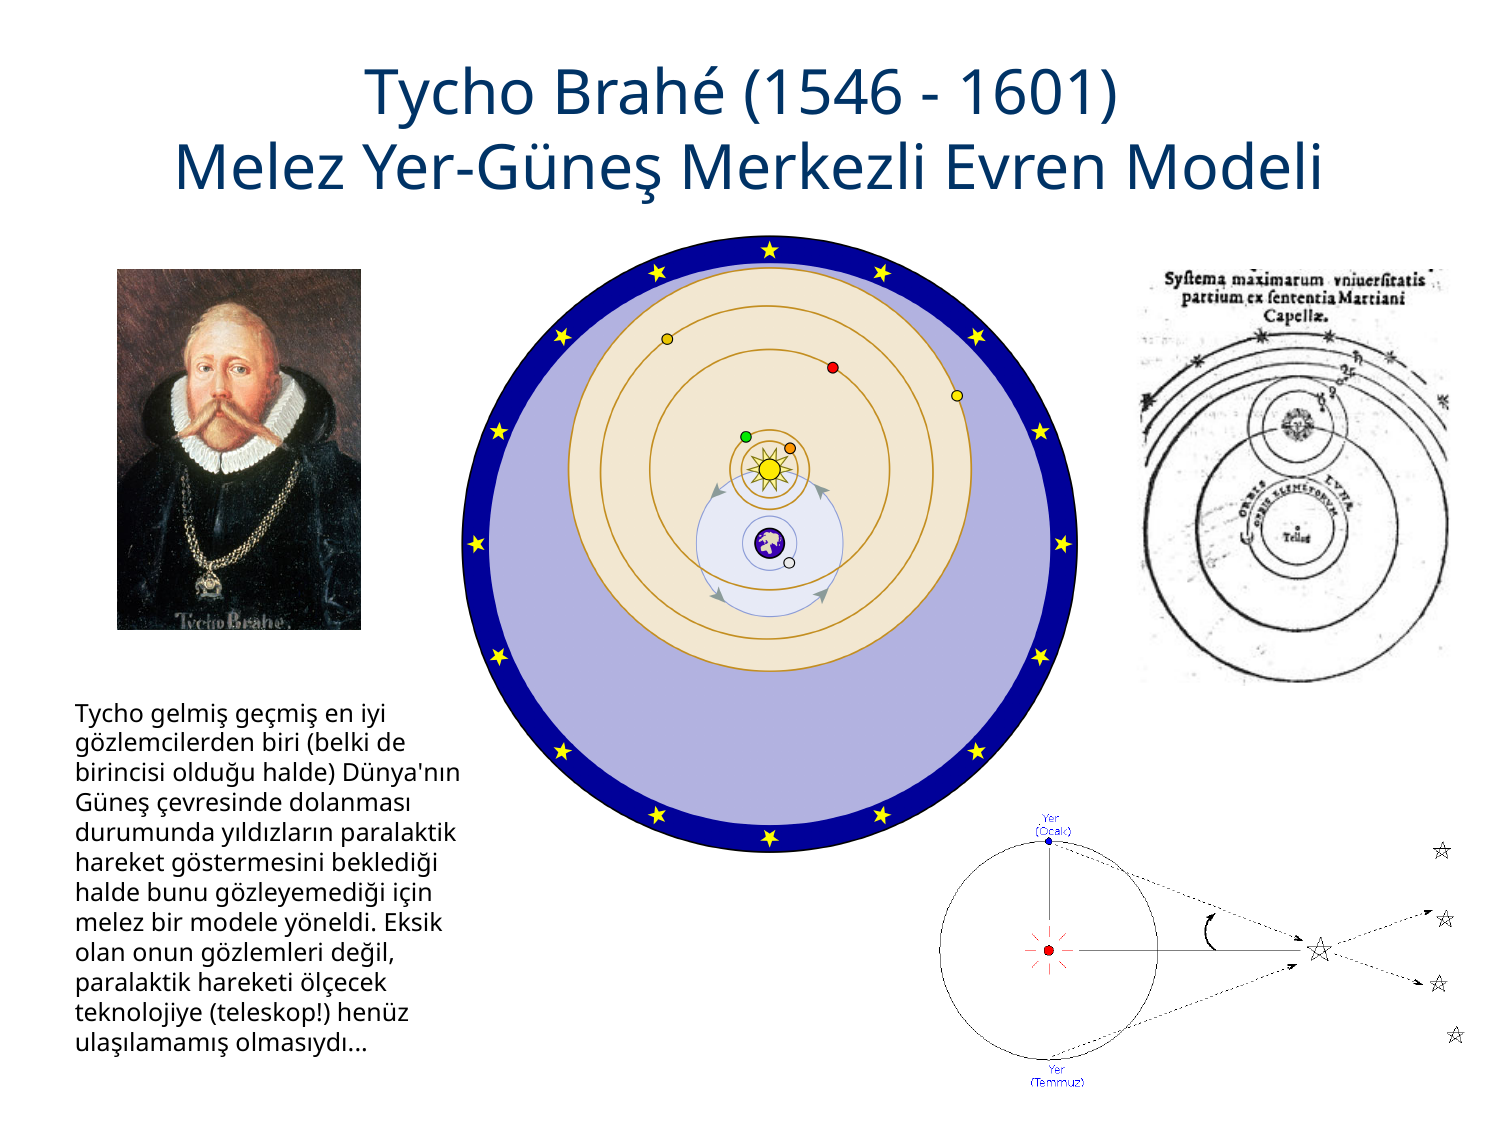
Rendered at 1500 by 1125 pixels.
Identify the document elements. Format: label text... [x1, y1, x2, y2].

picture [1125, 269, 1469, 686]
text_box Tycho gelmiş geçmiş en iyi gözlemcilerden biri (belki de birincisi olduğu halde) Dünya'nın Güneş çevresinde dolanması durumunda yıldızların paralaktik hareket göstermesini beklediği halde bunu gözleyemediği için melez bir modele yöneldi. Eksik olan onun gözlemleri değil, paralaktik hareketi ölçecek teknolojiye (teleskop!) henüz ulaşılamamış olmasıydı... [60, 689, 487, 1101]
picture [117, 269, 361, 631]
title Tycho Brahé (1546 - 1601) Melez Yer-Güneş Merkezli Evren Modeli [75, 45, 1426, 211]
picture [450, 224, 1471, 1095]
